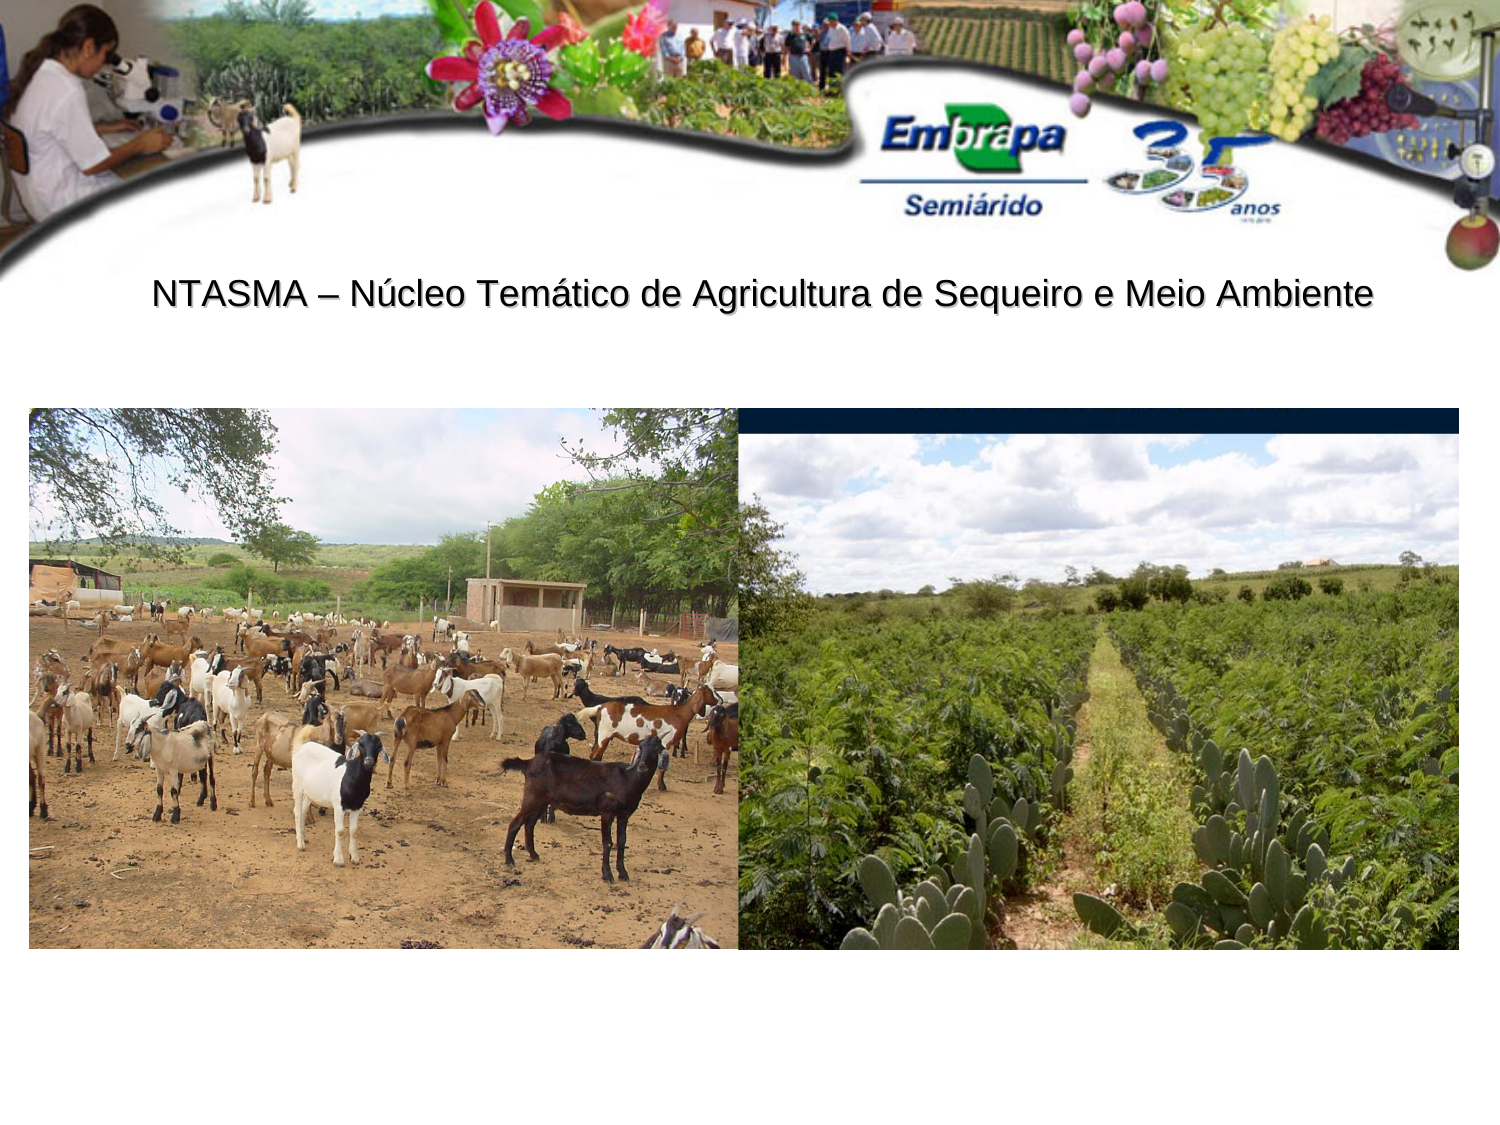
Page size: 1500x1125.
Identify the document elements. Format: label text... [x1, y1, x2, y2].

picture [0, 0, 1500, 282]
picture [29, 408, 1459, 950]
text_box NTASMA – Núcleo Temático de Agricultura de Sequeiro e Meio Ambiente [136, 243, 1390, 322]
